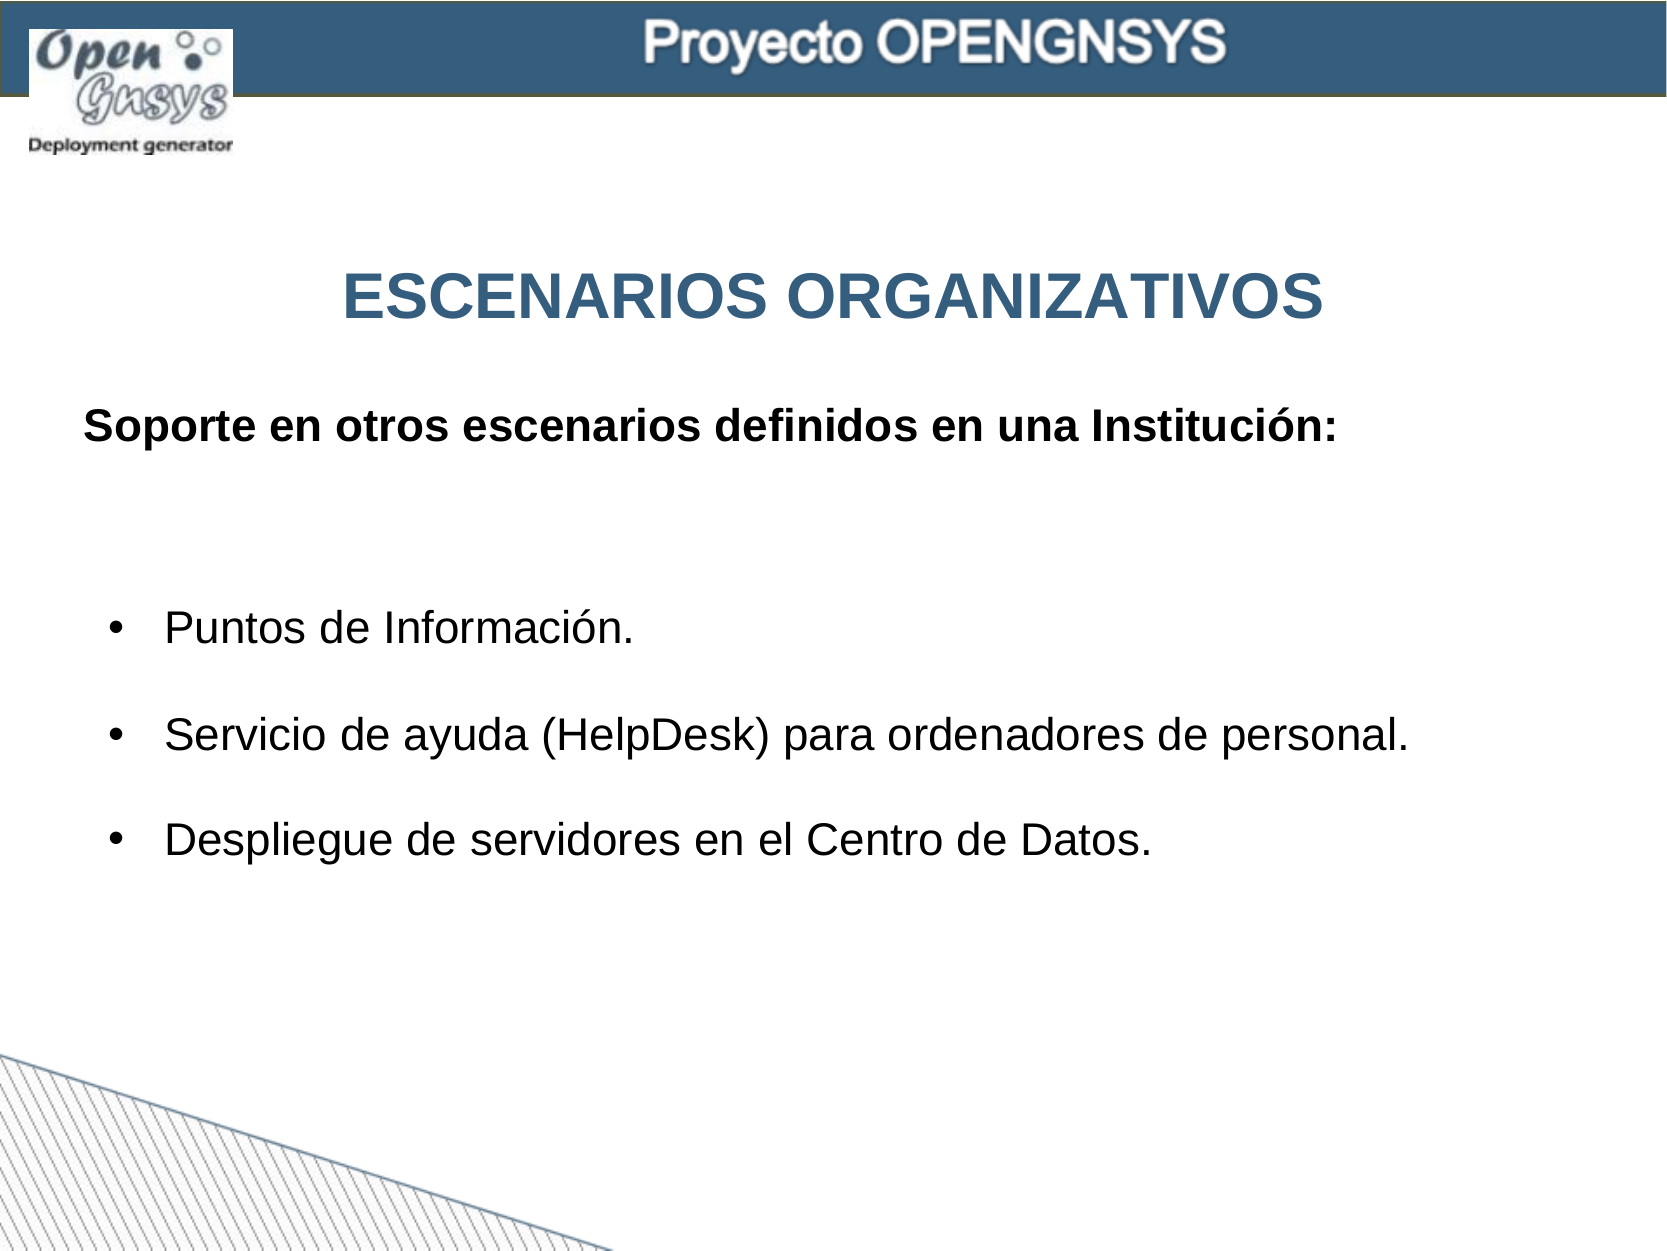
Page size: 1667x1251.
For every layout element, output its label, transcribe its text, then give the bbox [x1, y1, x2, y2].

text_box ESCENARIOS ORGANIZATIVOS [7, 259, 1660, 334]
picture [0, 0, 1667, 1251]
text_box Puntos de Información. Servicio de ayuda (HelpDesk) para ordenadores de personal. Despliegue de servidores en el Centro de Datos. [89, 601, 1634, 866]
text_box Soporte en otros escenarios definidos en una Institución: [83, 399, 1359, 453]
